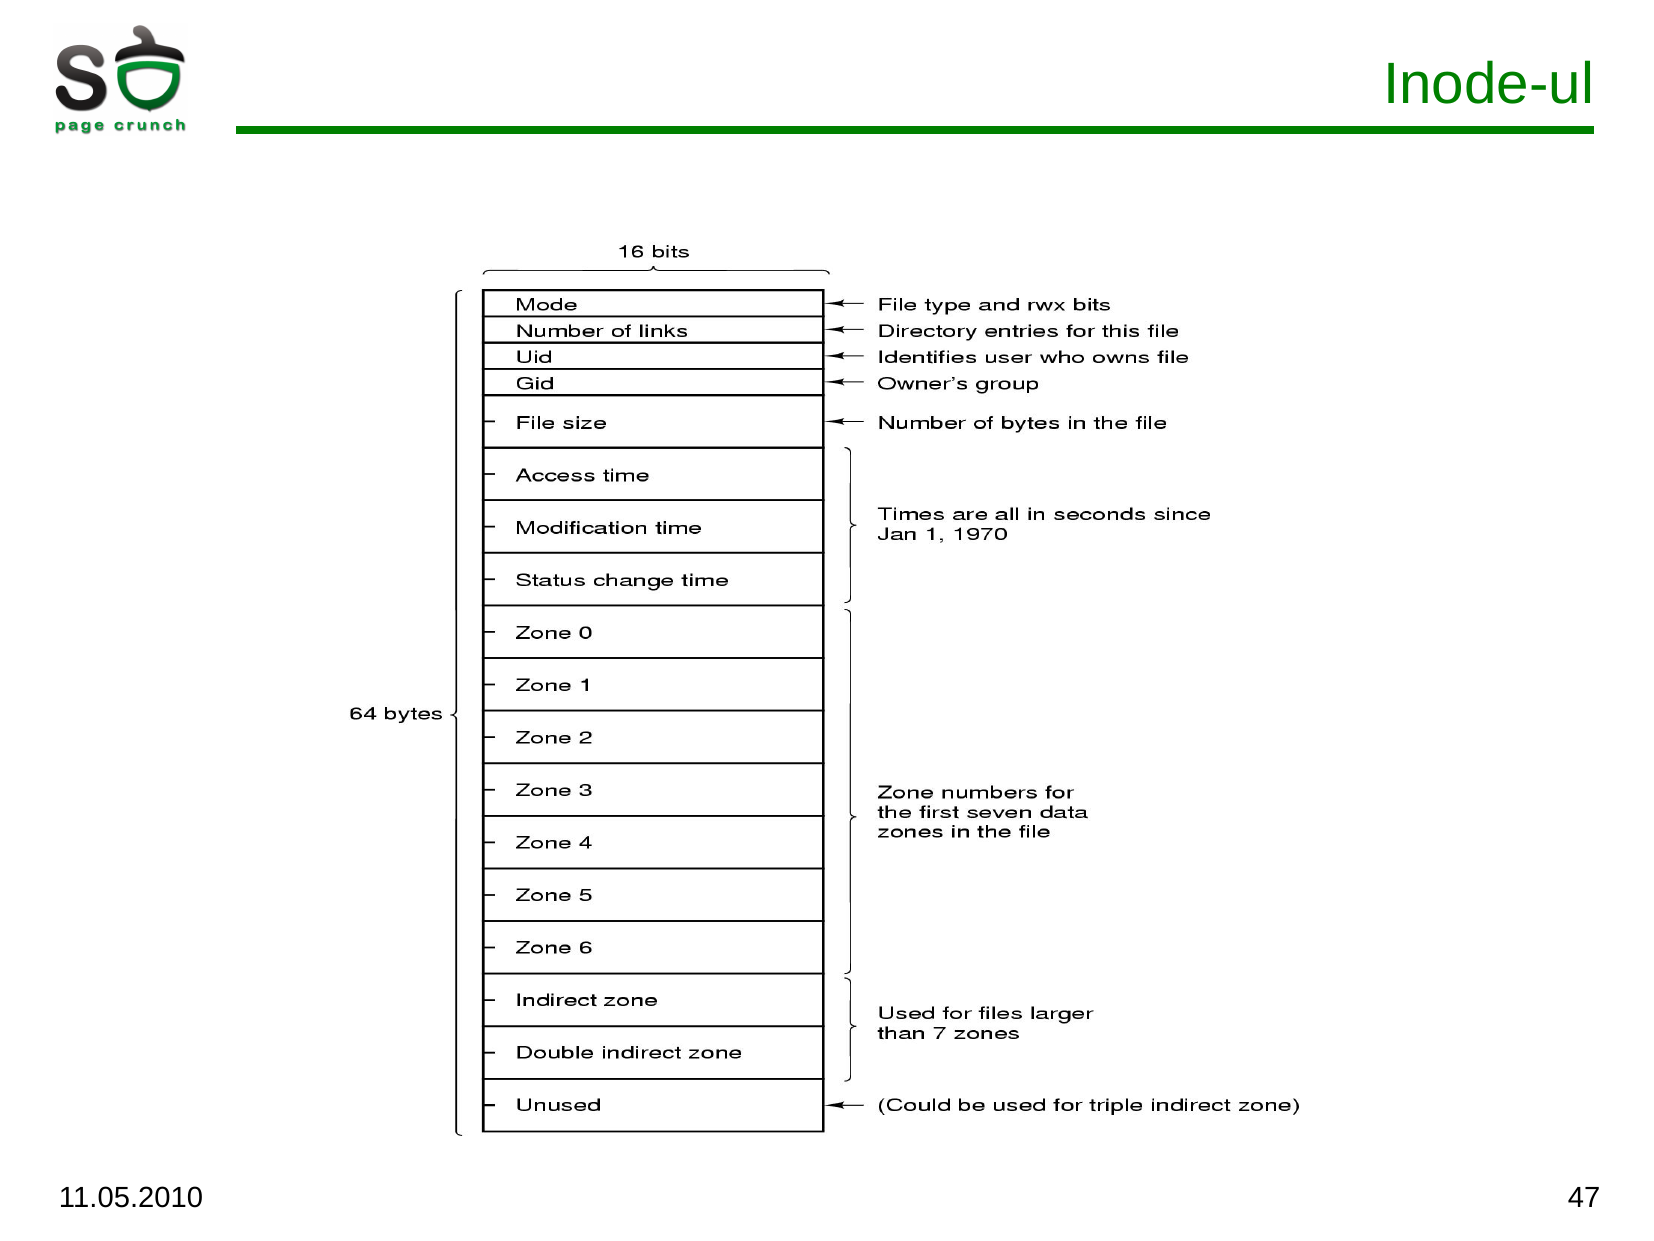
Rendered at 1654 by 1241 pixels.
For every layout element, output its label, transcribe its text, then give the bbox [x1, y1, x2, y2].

title Inode-ul [236, 49, 1595, 119]
picture [53, 23, 188, 136]
picture [348, 237, 1305, 1136]
